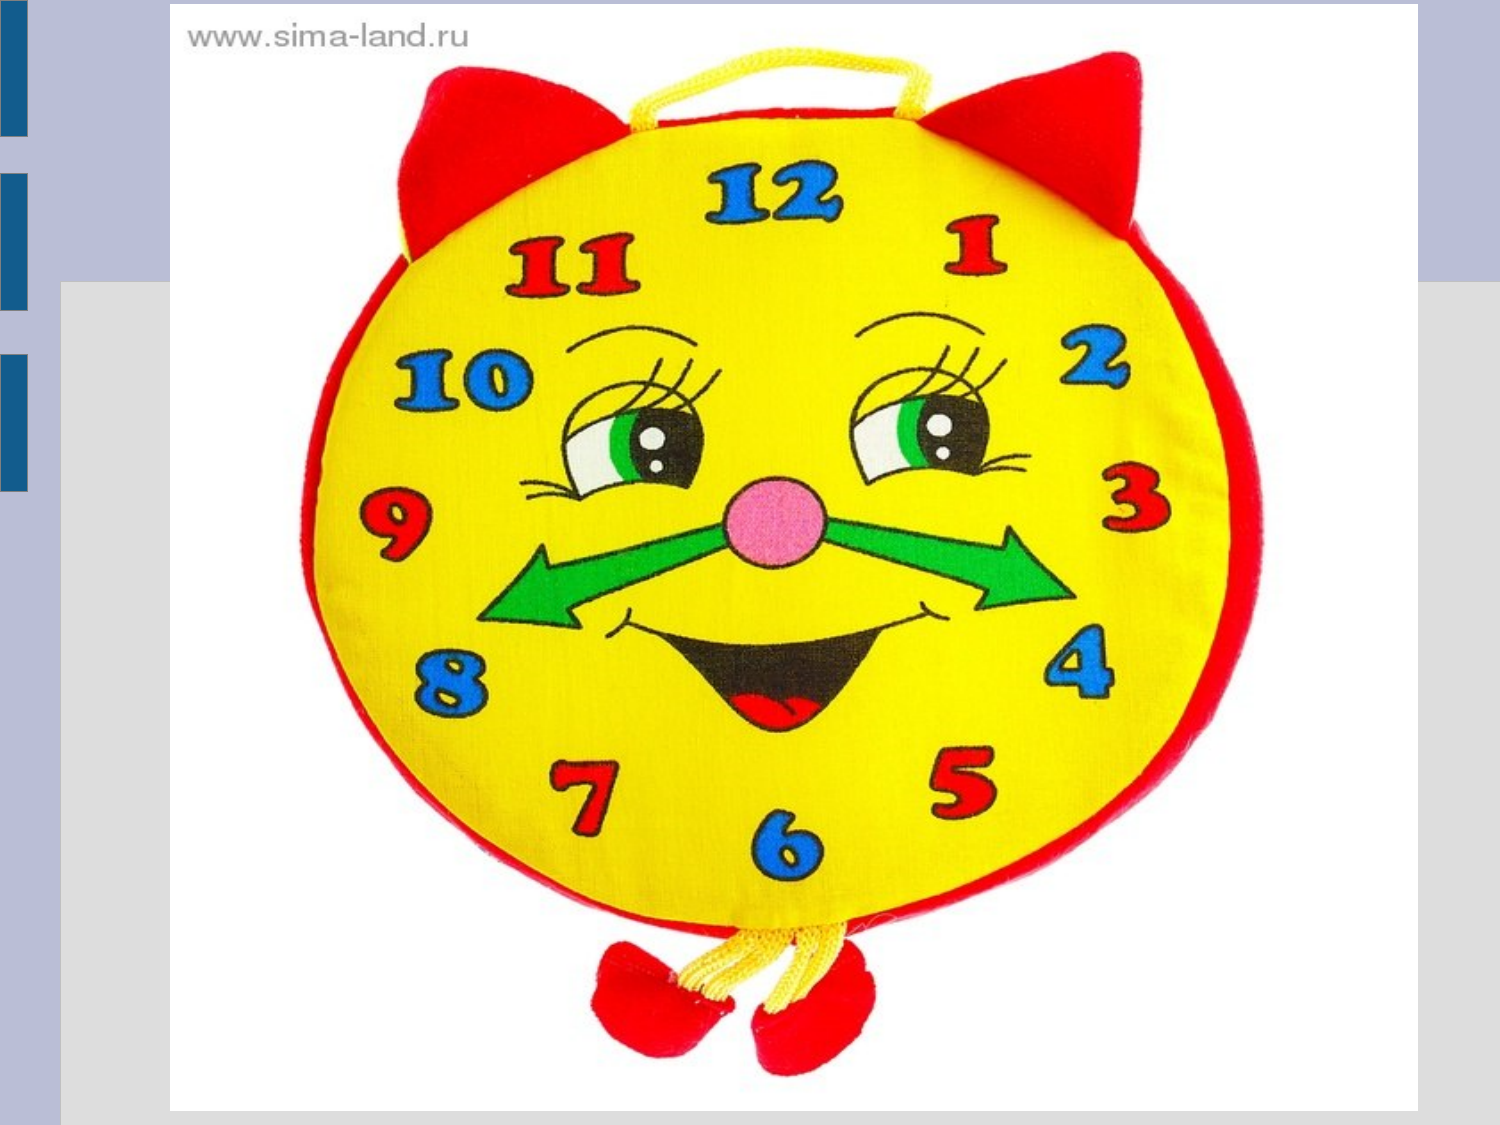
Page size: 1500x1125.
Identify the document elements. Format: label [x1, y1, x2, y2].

picture [170, 4, 1418, 1111]
